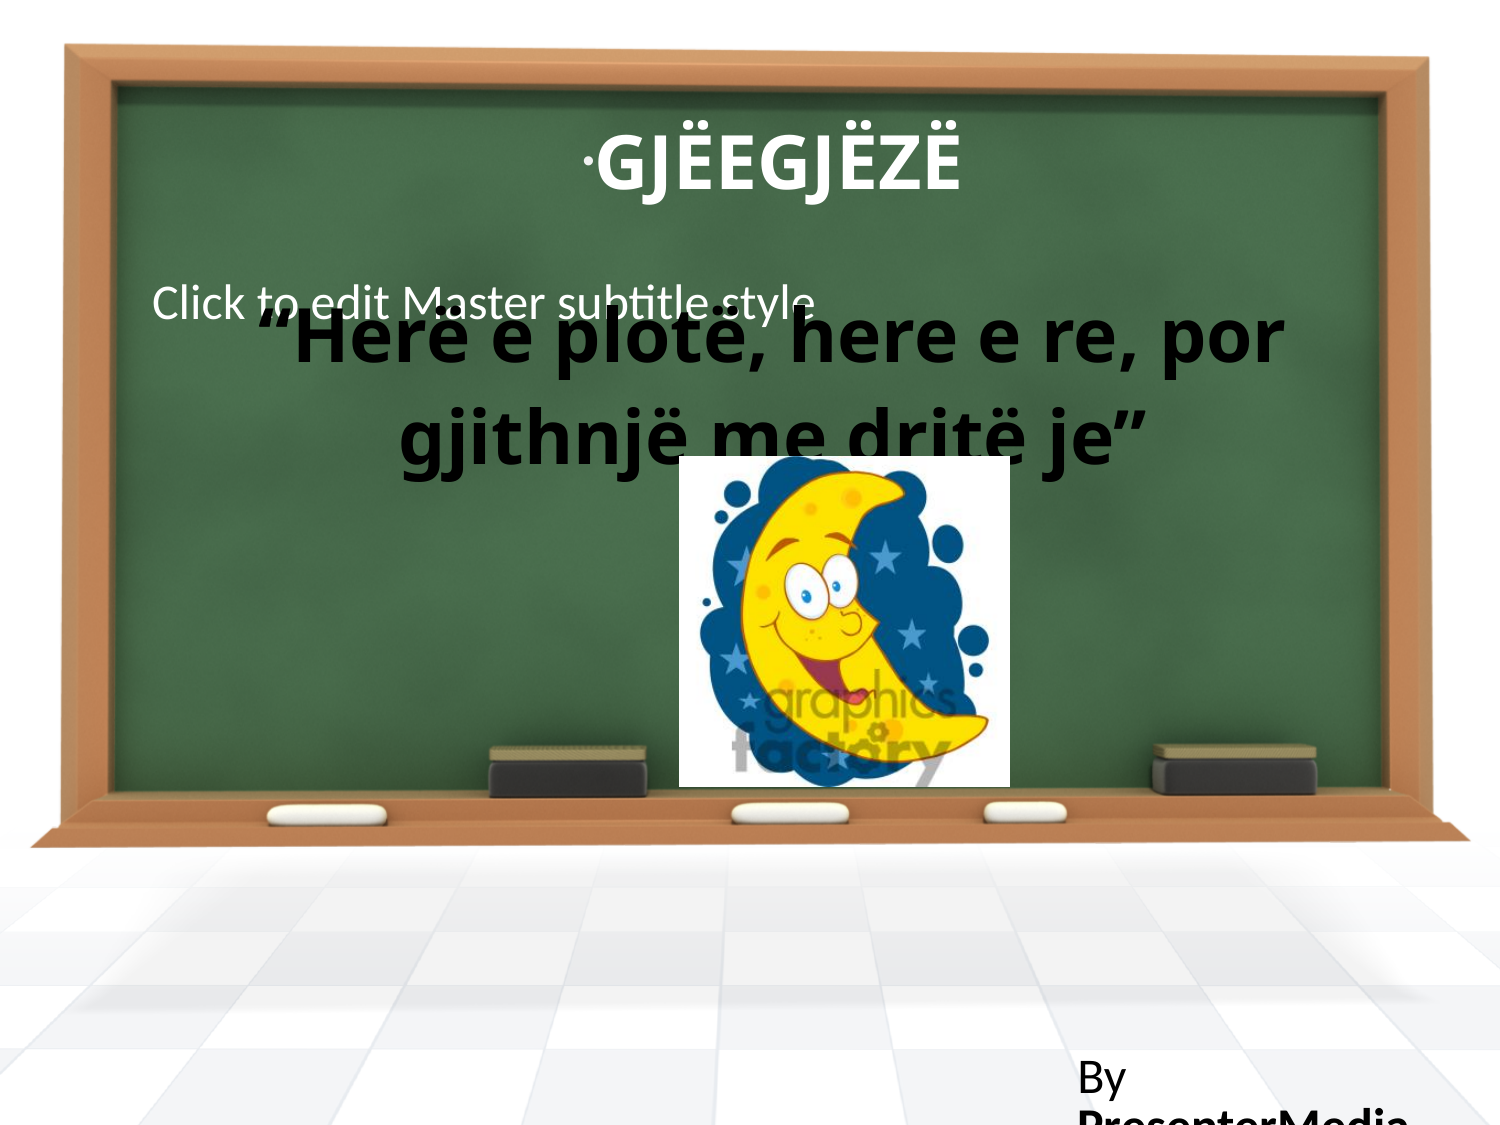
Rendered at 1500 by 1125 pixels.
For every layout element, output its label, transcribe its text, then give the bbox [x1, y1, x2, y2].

picture [0, 0, 1500, 1125]
title GJËEGJËZË [135, 90, 1411, 232]
picture [1086, 1116, 1096, 1125]
text_box By PresenterMedia.com [1062, 1048, 1450, 1087]
text_box “Herë e plotë, here e re, por gjithnjë me dritë je” [137, 274, 1410, 492]
